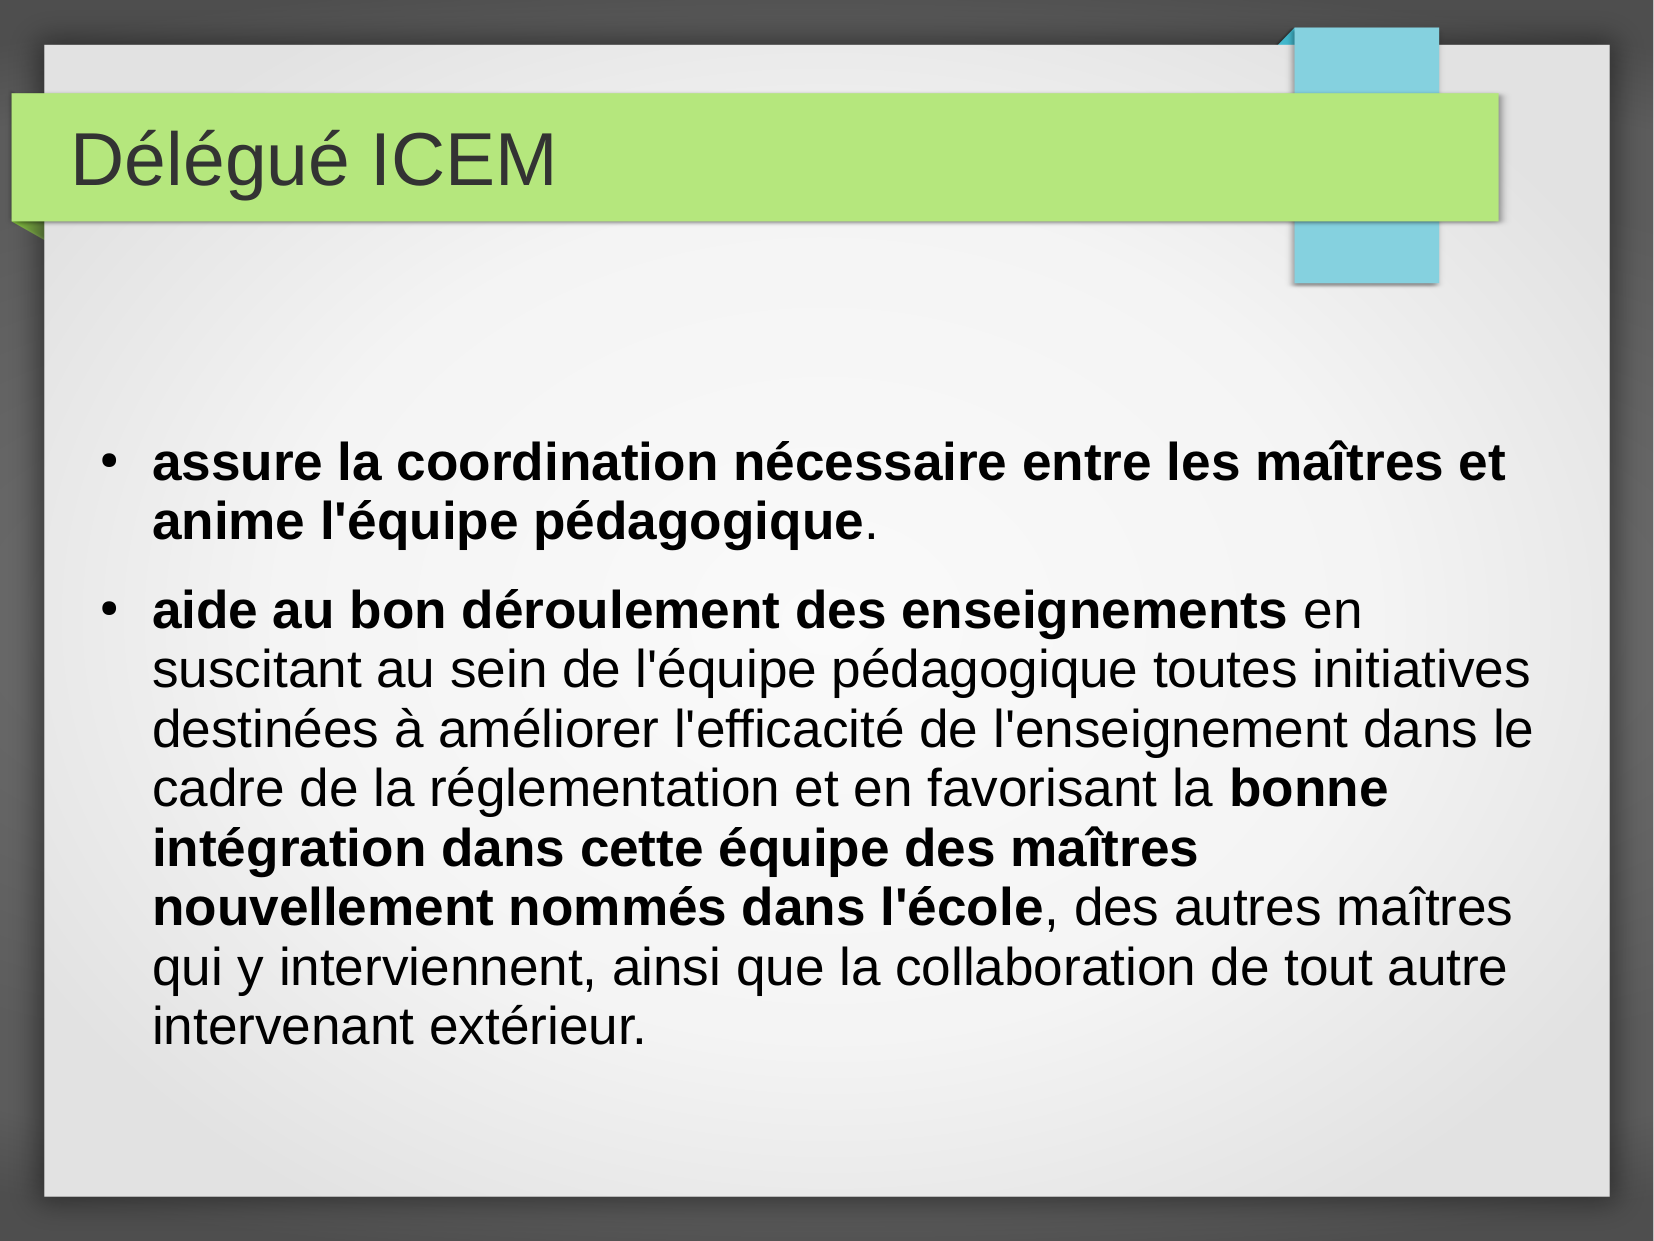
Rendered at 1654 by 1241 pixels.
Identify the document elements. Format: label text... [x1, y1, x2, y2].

list assure la coordination nécessaire entre les maîtres et anime l'équipe pédagogique. aide au bon déroulement des enseignements en suscitant au sein de l'équipe pédagogique toutes initiatives destinées à améliorer l'efficacité de l'enseignement dans le cadre de la réglementation et en favorisant la bonne intégration dans cette équipe des maîtres nouvellement nommés dans l'école, des autres maîtres qui y interviennent, ainsi que la collaboration de tout autre intervenant extérieur. [82, 343, 1538, 1063]
picture [0, 0, 1654, 1241]
title Délégué ICEM [70, 106, 1229, 213]
